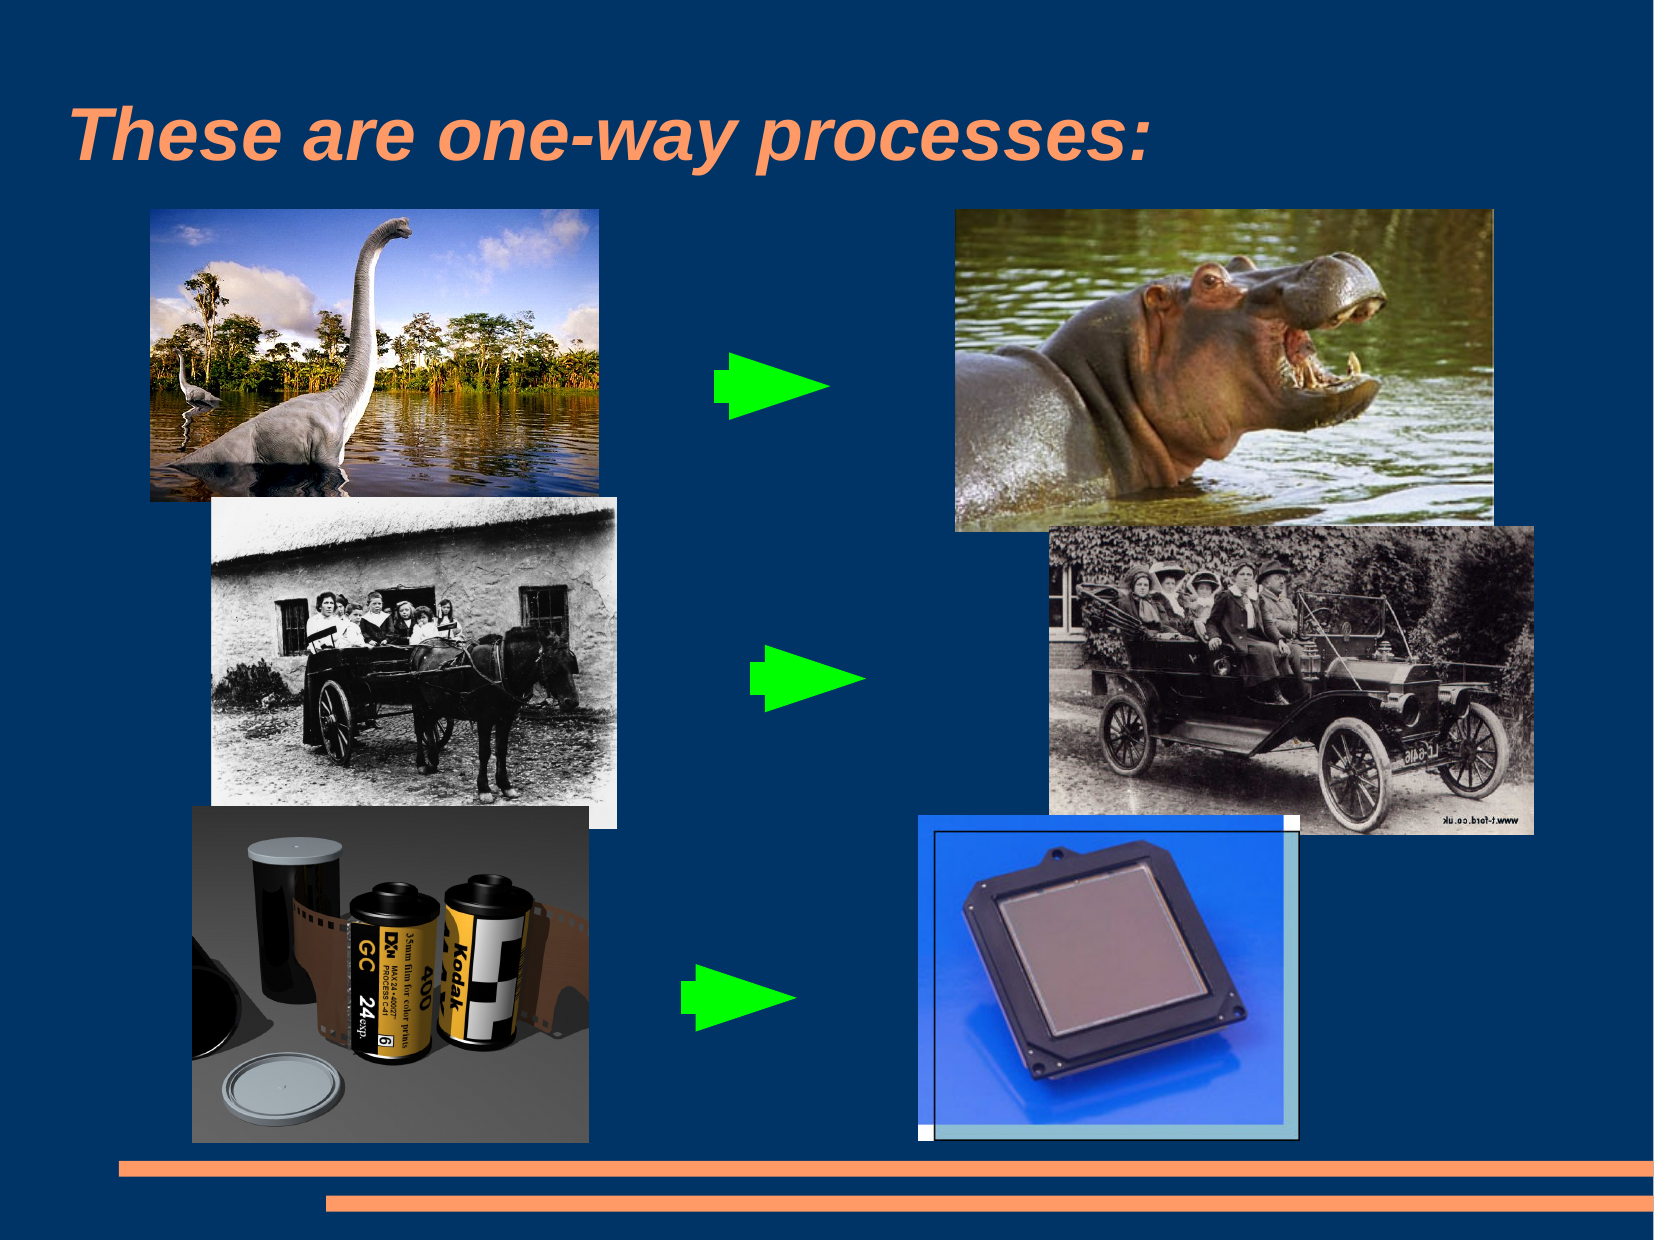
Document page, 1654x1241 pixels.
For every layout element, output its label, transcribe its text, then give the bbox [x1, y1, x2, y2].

picture [918, 209, 1534, 1141]
picture [150, 209, 617, 1143]
title These are one-way processes: [66, 67, 1587, 295]
